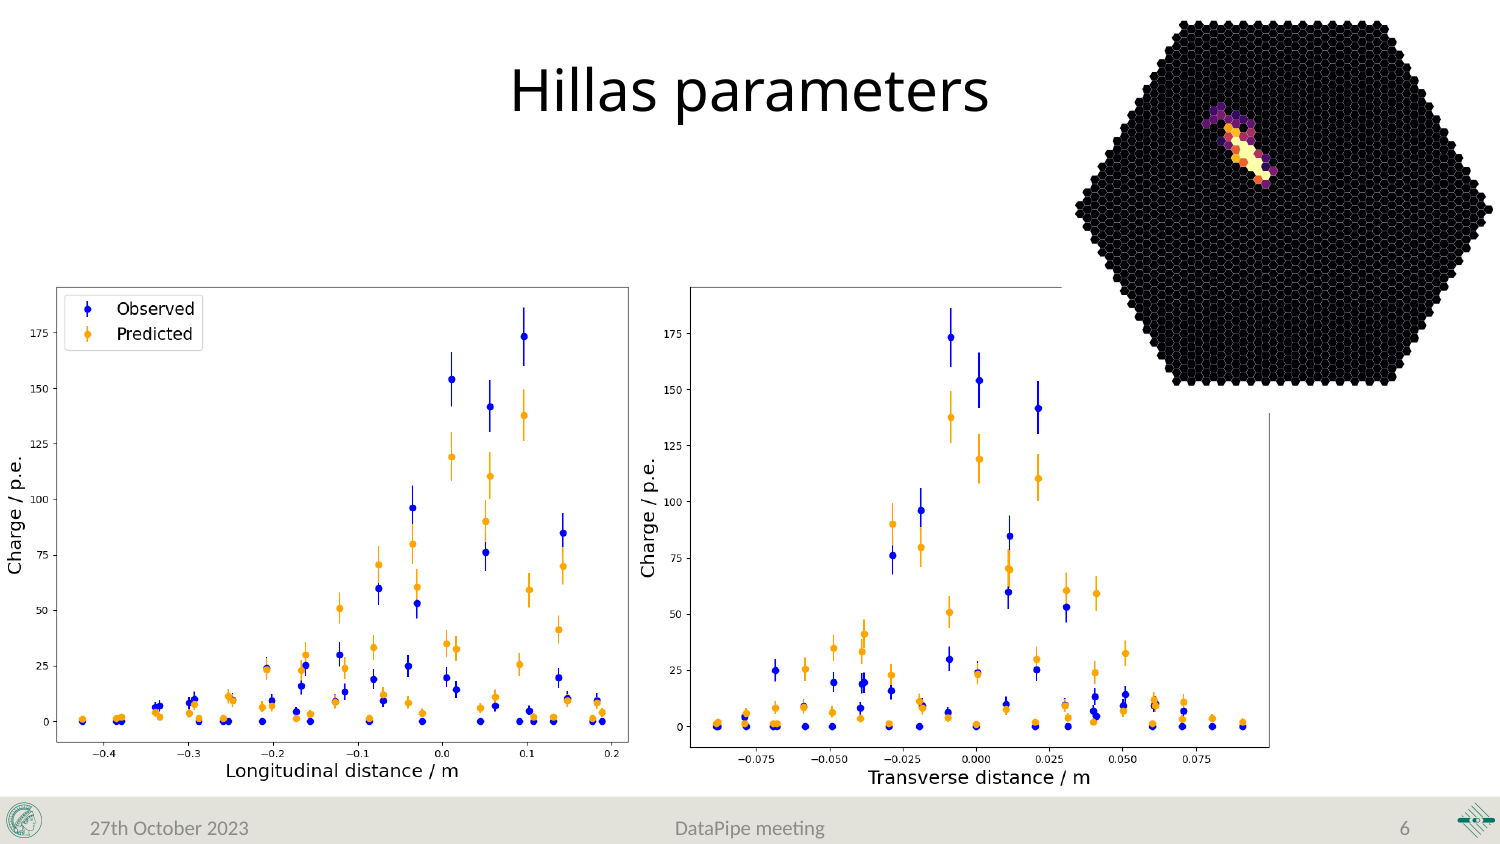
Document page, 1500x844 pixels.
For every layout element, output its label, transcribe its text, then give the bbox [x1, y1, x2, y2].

text_box Hillas parameters [475, 45, 1025, 131]
picture [0, 0, 1500, 844]
slide_number 27th October 2023 [75, 809, 425, 844]
